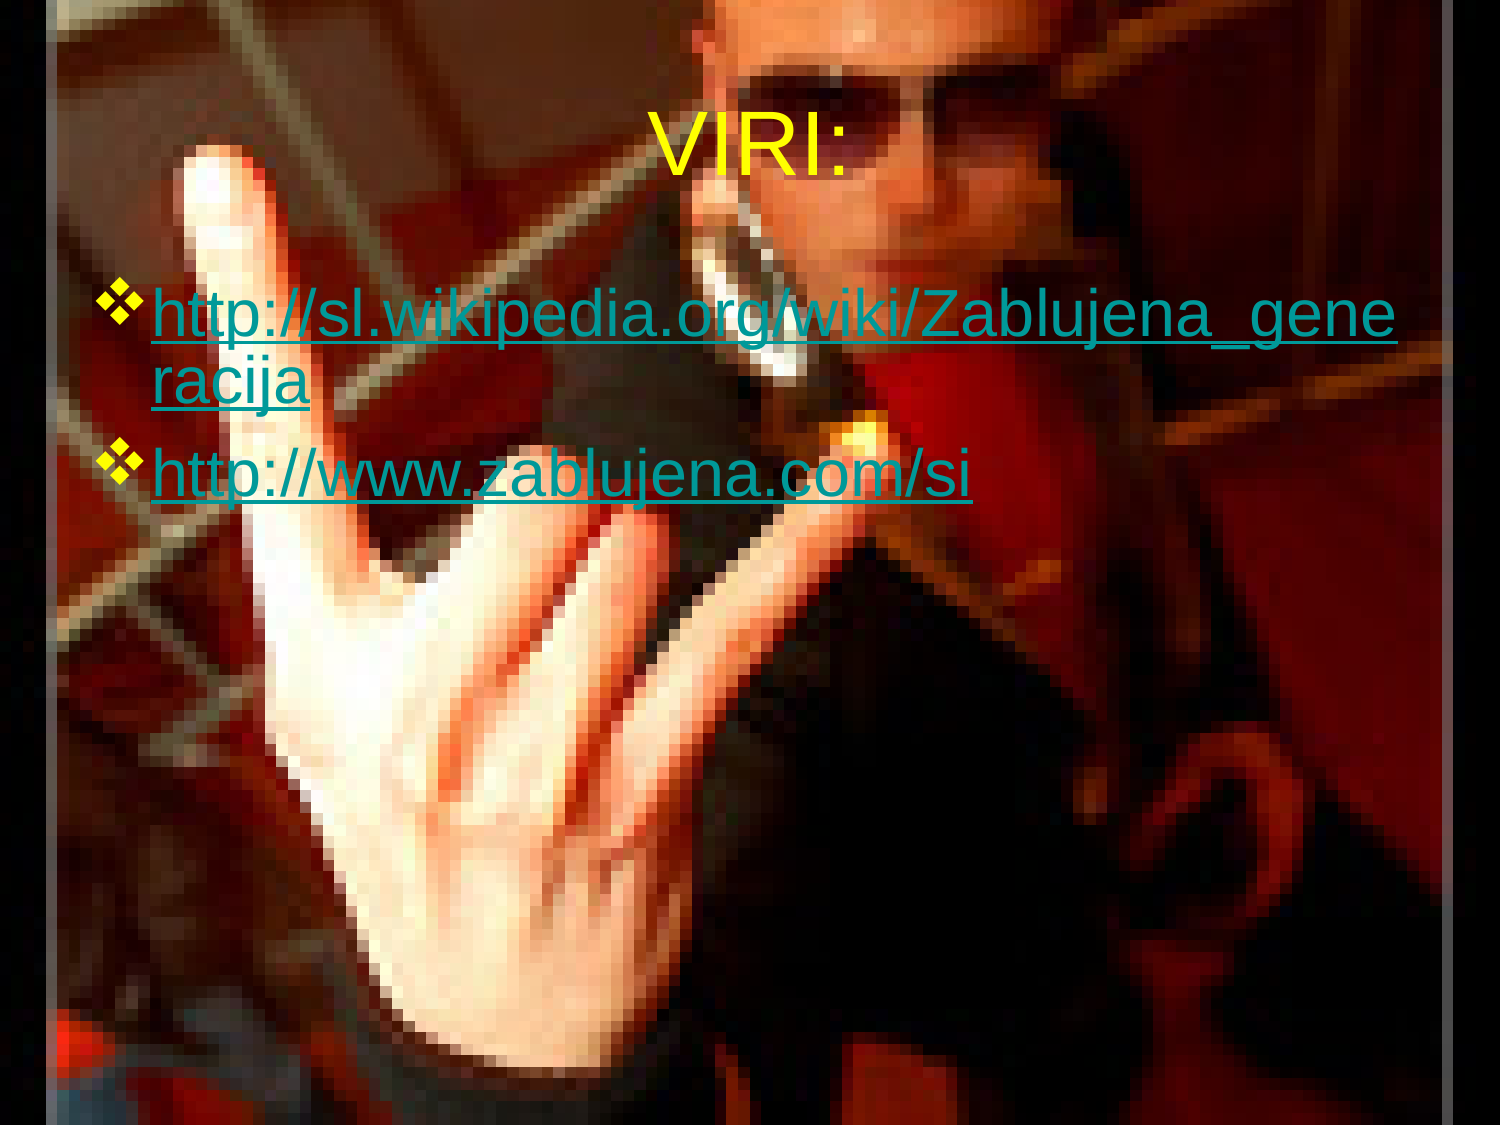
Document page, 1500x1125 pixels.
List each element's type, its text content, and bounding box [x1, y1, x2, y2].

title VIRI: [75, 45, 1425, 233]
picture [0, 0, 1500, 1125]
list http://sl.wikipedia.org/wiki/Zablujena_generacija http://www.zablujena.com/si [75, 262, 1425, 1005]
